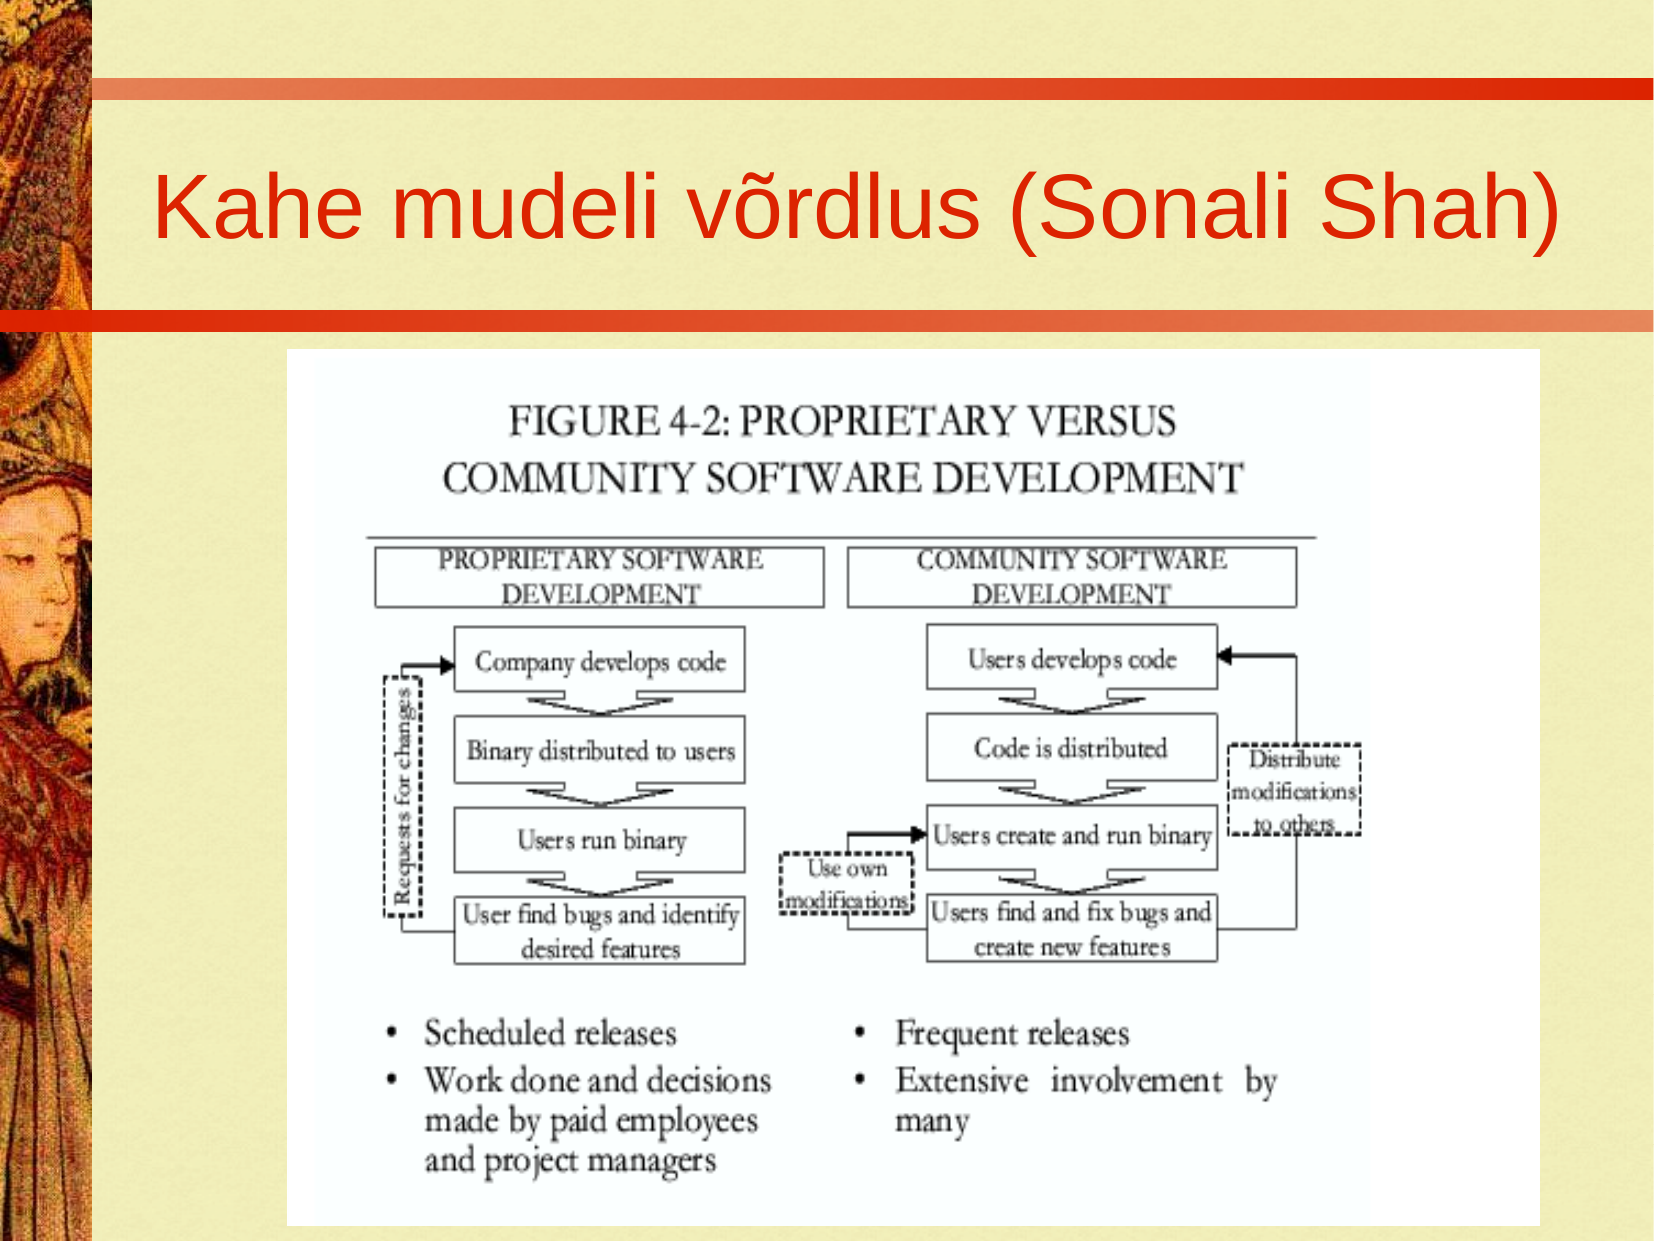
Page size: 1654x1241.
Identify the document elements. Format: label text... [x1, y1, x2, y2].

title Kahe mudeli võrdlus (Sonali Shah) [121, 102, 1595, 311]
picture [0, 0, 1654, 310]
picture [0, 332, 1654, 1241]
